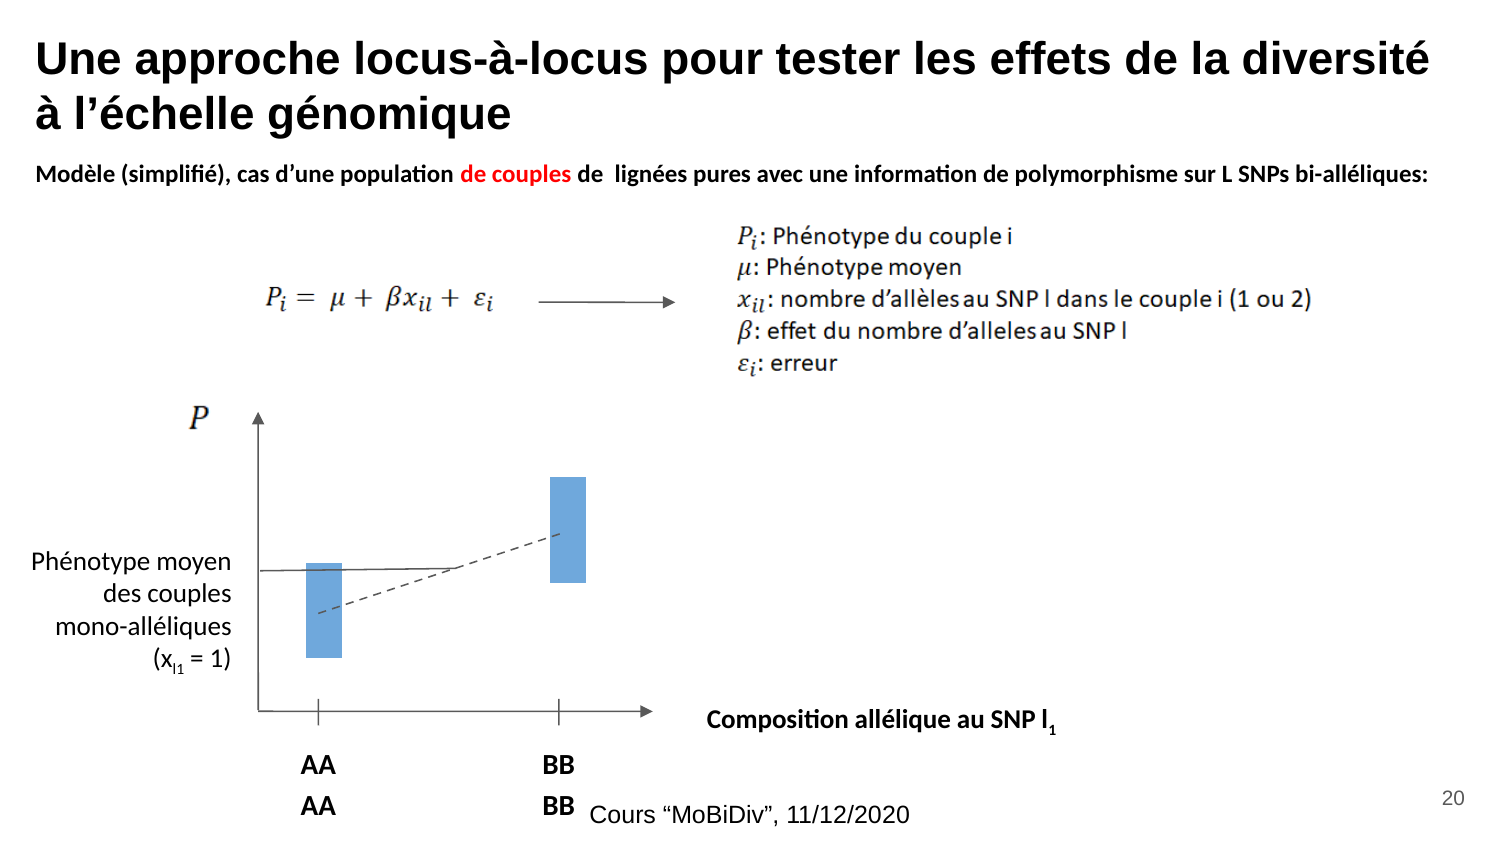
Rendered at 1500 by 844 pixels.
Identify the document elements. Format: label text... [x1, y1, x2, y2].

list Phénotype moyen des couples mono-alléliques (xl1 = 1) [14, 528, 247, 712]
list Modèle (simplifié), cas d’une population de couples de lignées pures avec une information de polymorphisme sur L SNPs bi-alléliques: [20, 158, 1480, 214]
text_box [305, 562, 343, 569]
picture [725, 210, 1328, 394]
list Composition allélique au SNP l1 [665, 680, 1098, 742]
picture [170, 389, 229, 445]
slide_number <number> [1389, 764, 1480, 830]
list AA AA [274, 725, 363, 787]
title Une approche locus-à-locus pour tester les effets de la diversité à l’échelle génomique [20, 13, 1480, 158]
list BB BB [515, 725, 603, 787]
text_box [549, 476, 587, 584]
picture [255, 279, 501, 324]
text_box [305, 571, 343, 659]
